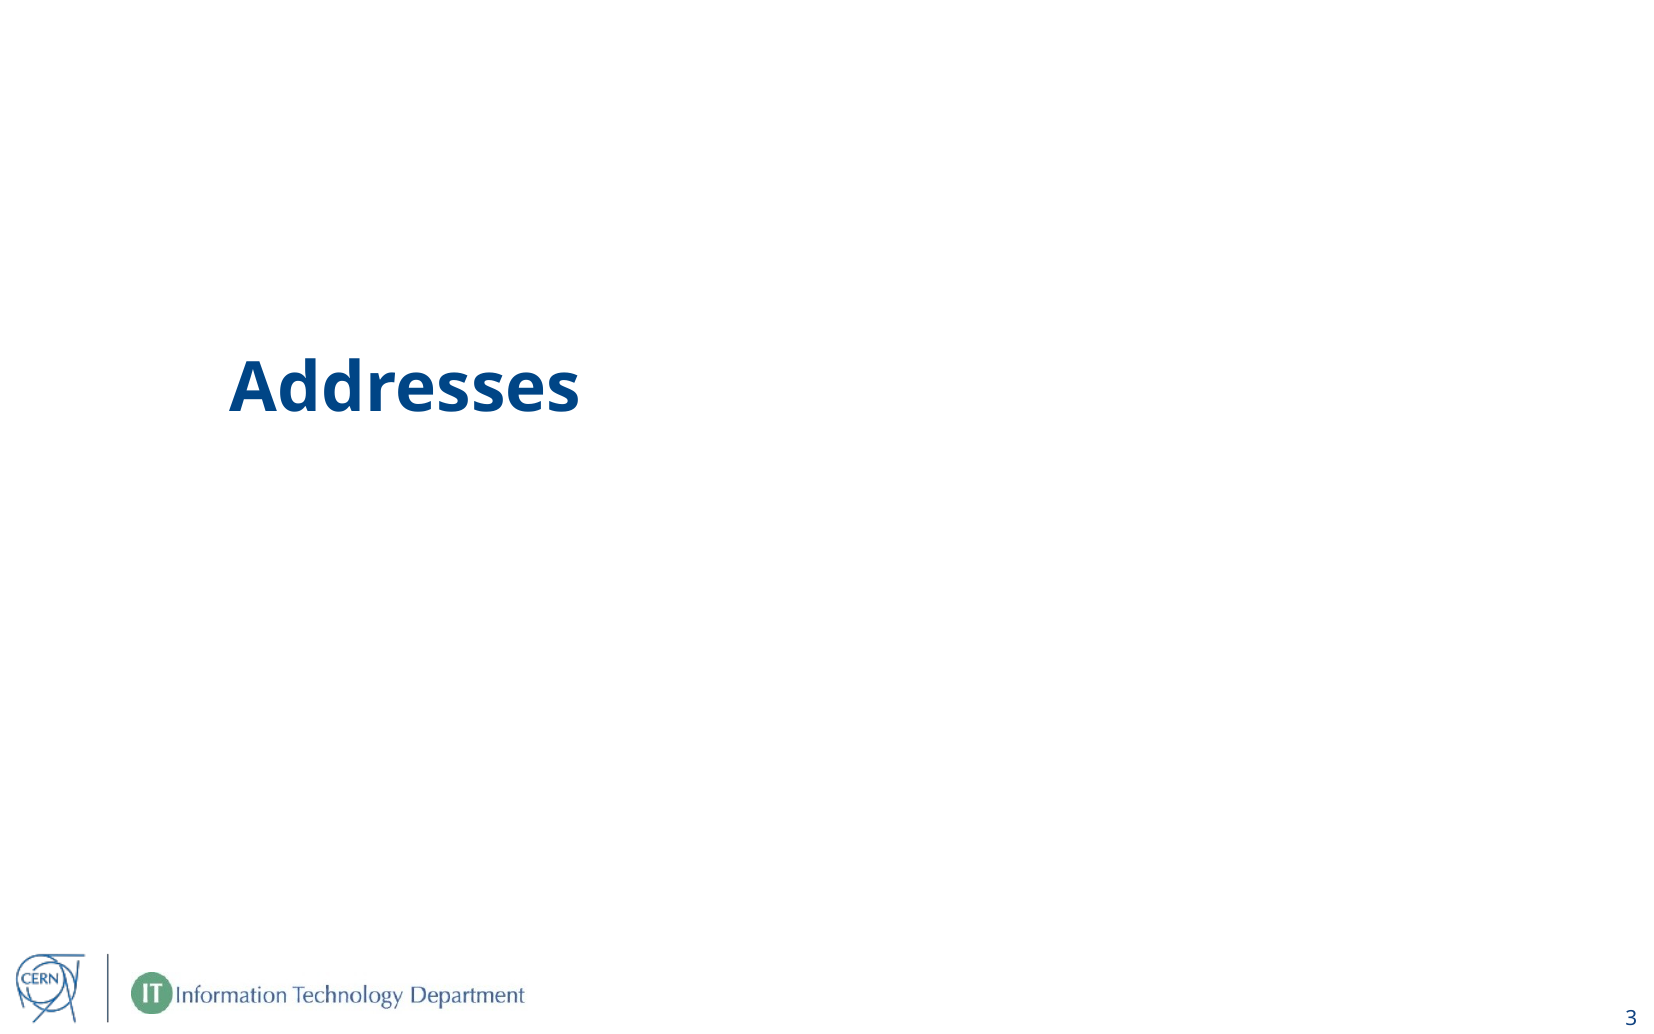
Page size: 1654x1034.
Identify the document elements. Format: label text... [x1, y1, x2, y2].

picture [16, 985, 64, 1032]
picture [36, 1002, 50, 1009]
picture [131, 972, 774, 1014]
title Addresses [229, 309, 648, 460]
